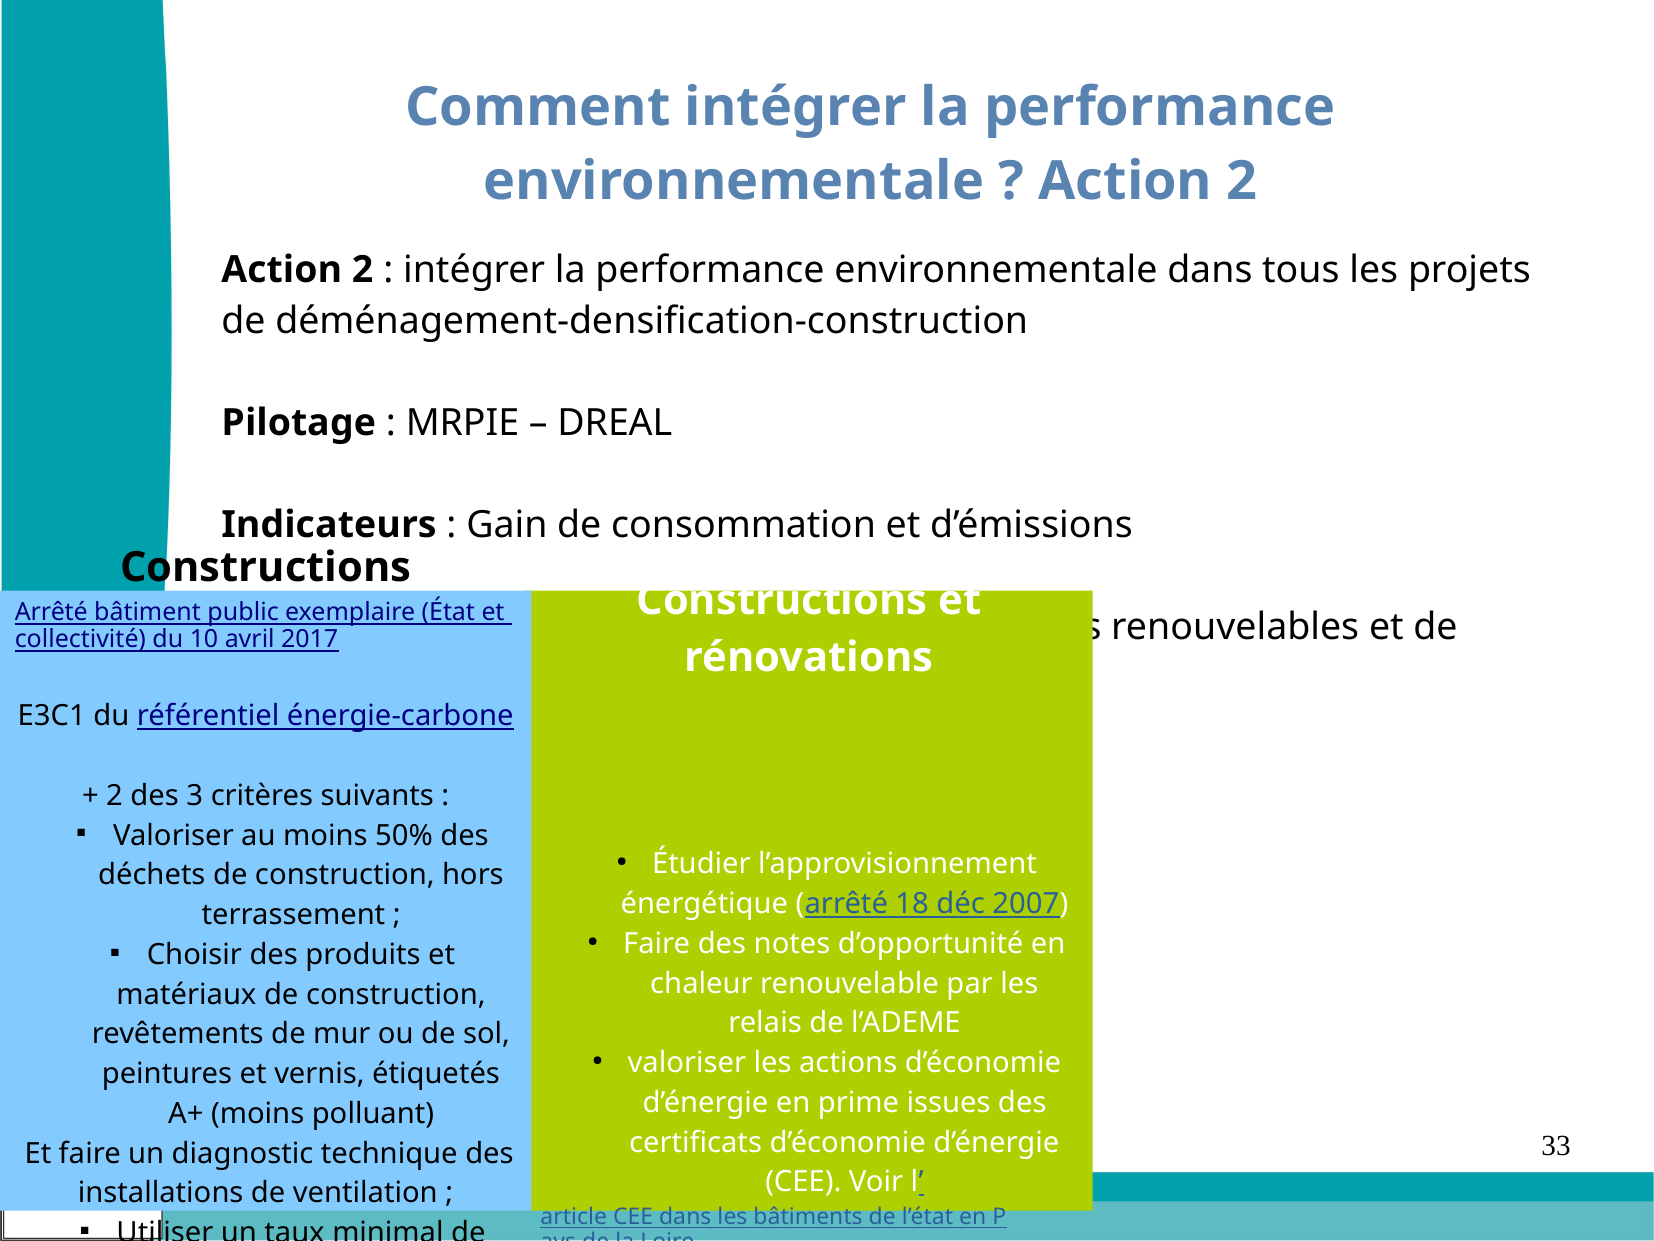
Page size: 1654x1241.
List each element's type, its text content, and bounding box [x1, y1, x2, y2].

picture [243, 1228, 251, 1241]
picture [397, 1228, 404, 1241]
text_box Constructions et rénovations Étudier l’approvisionnement énergétique (arrêté 18 déc 2007) Faire des notes d’opportunité en chaleur renouvelable par les relais de l’ADEME valoriser les actions d’économie d’énergie en prime issues des certificats d’économie d’énergie (CEE). Voir l’article CEE dans les bâtiments de l’état en Pays de la Loire [532, 590, 1093, 1211]
picture [871, 1213, 878, 1223]
picture [423, 1234, 430, 1240]
text_box Constructions Arrêté bâtiment public exemplaire (État et collectivité) du 10 avril 2017 E3C1 du référentiel énergie-carbone + 2 des 3 critères suivants : Valoriser au moins 50% des déchets de construction, hors terrassement ; Choisir des produits et matériaux de construction, revêtements de mur ou de sol, peintures et vernis, étiquetés A+ (moins polluant) Et faire un diagnostic technique des installations de ventilation ; Utiliser un taux minimal de matériaux biosourcés. [0, 590, 532, 1211]
text_box Comment intégrer la performance environnementale ? Action 2 [206, 59, 1536, 184]
picture [662, 1213, 669, 1223]
picture [407, 1228, 414, 1241]
picture [473, 1228, 481, 1233]
picture [337, 1228, 344, 1241]
picture [0, 0, 1654, 1241]
picture [757, 1213, 764, 1223]
picture [455, 1228, 464, 1240]
picture [371, 1228, 379, 1241]
picture [347, 1228, 354, 1241]
text_box Action 2 : intégrer la performance environnementale dans tous les projets de déménagement-densification-construction Pilotage : MRPIE – DREAL Indicateurs : Gain de consommation et d’émissions Critères : privilégier les biosourcés et les énergies renouvelables et de récupération [206, 234, 1595, 550]
picture [188, 1228, 196, 1233]
picture [278, 1234, 285, 1240]
